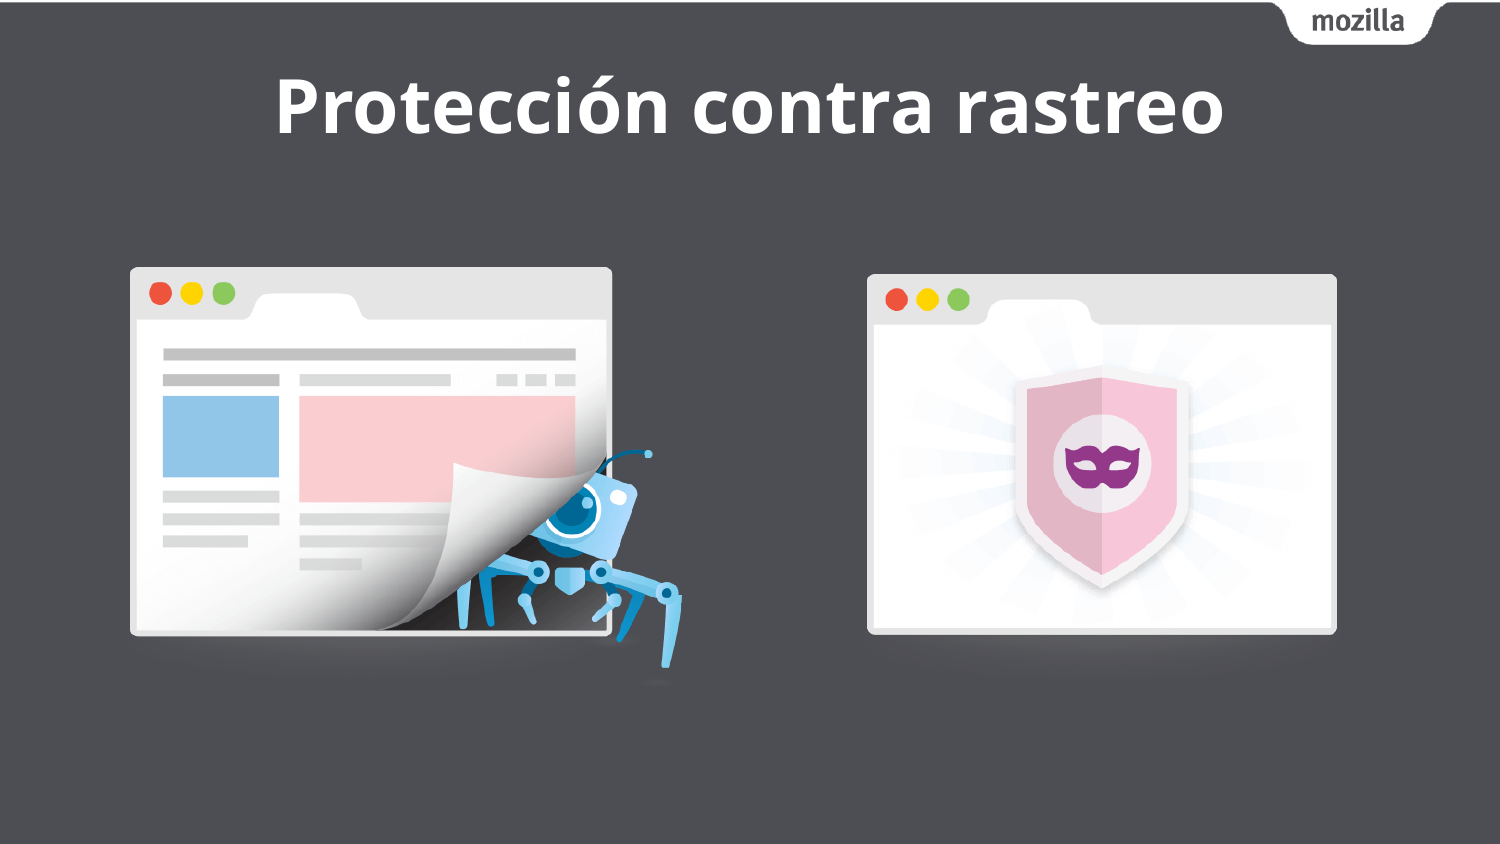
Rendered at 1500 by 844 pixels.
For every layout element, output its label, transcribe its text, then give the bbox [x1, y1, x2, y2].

picture [829, 240, 1371, 709]
picture [127, 232, 682, 723]
title Protección contra rastreo [75, 33, 1425, 175]
